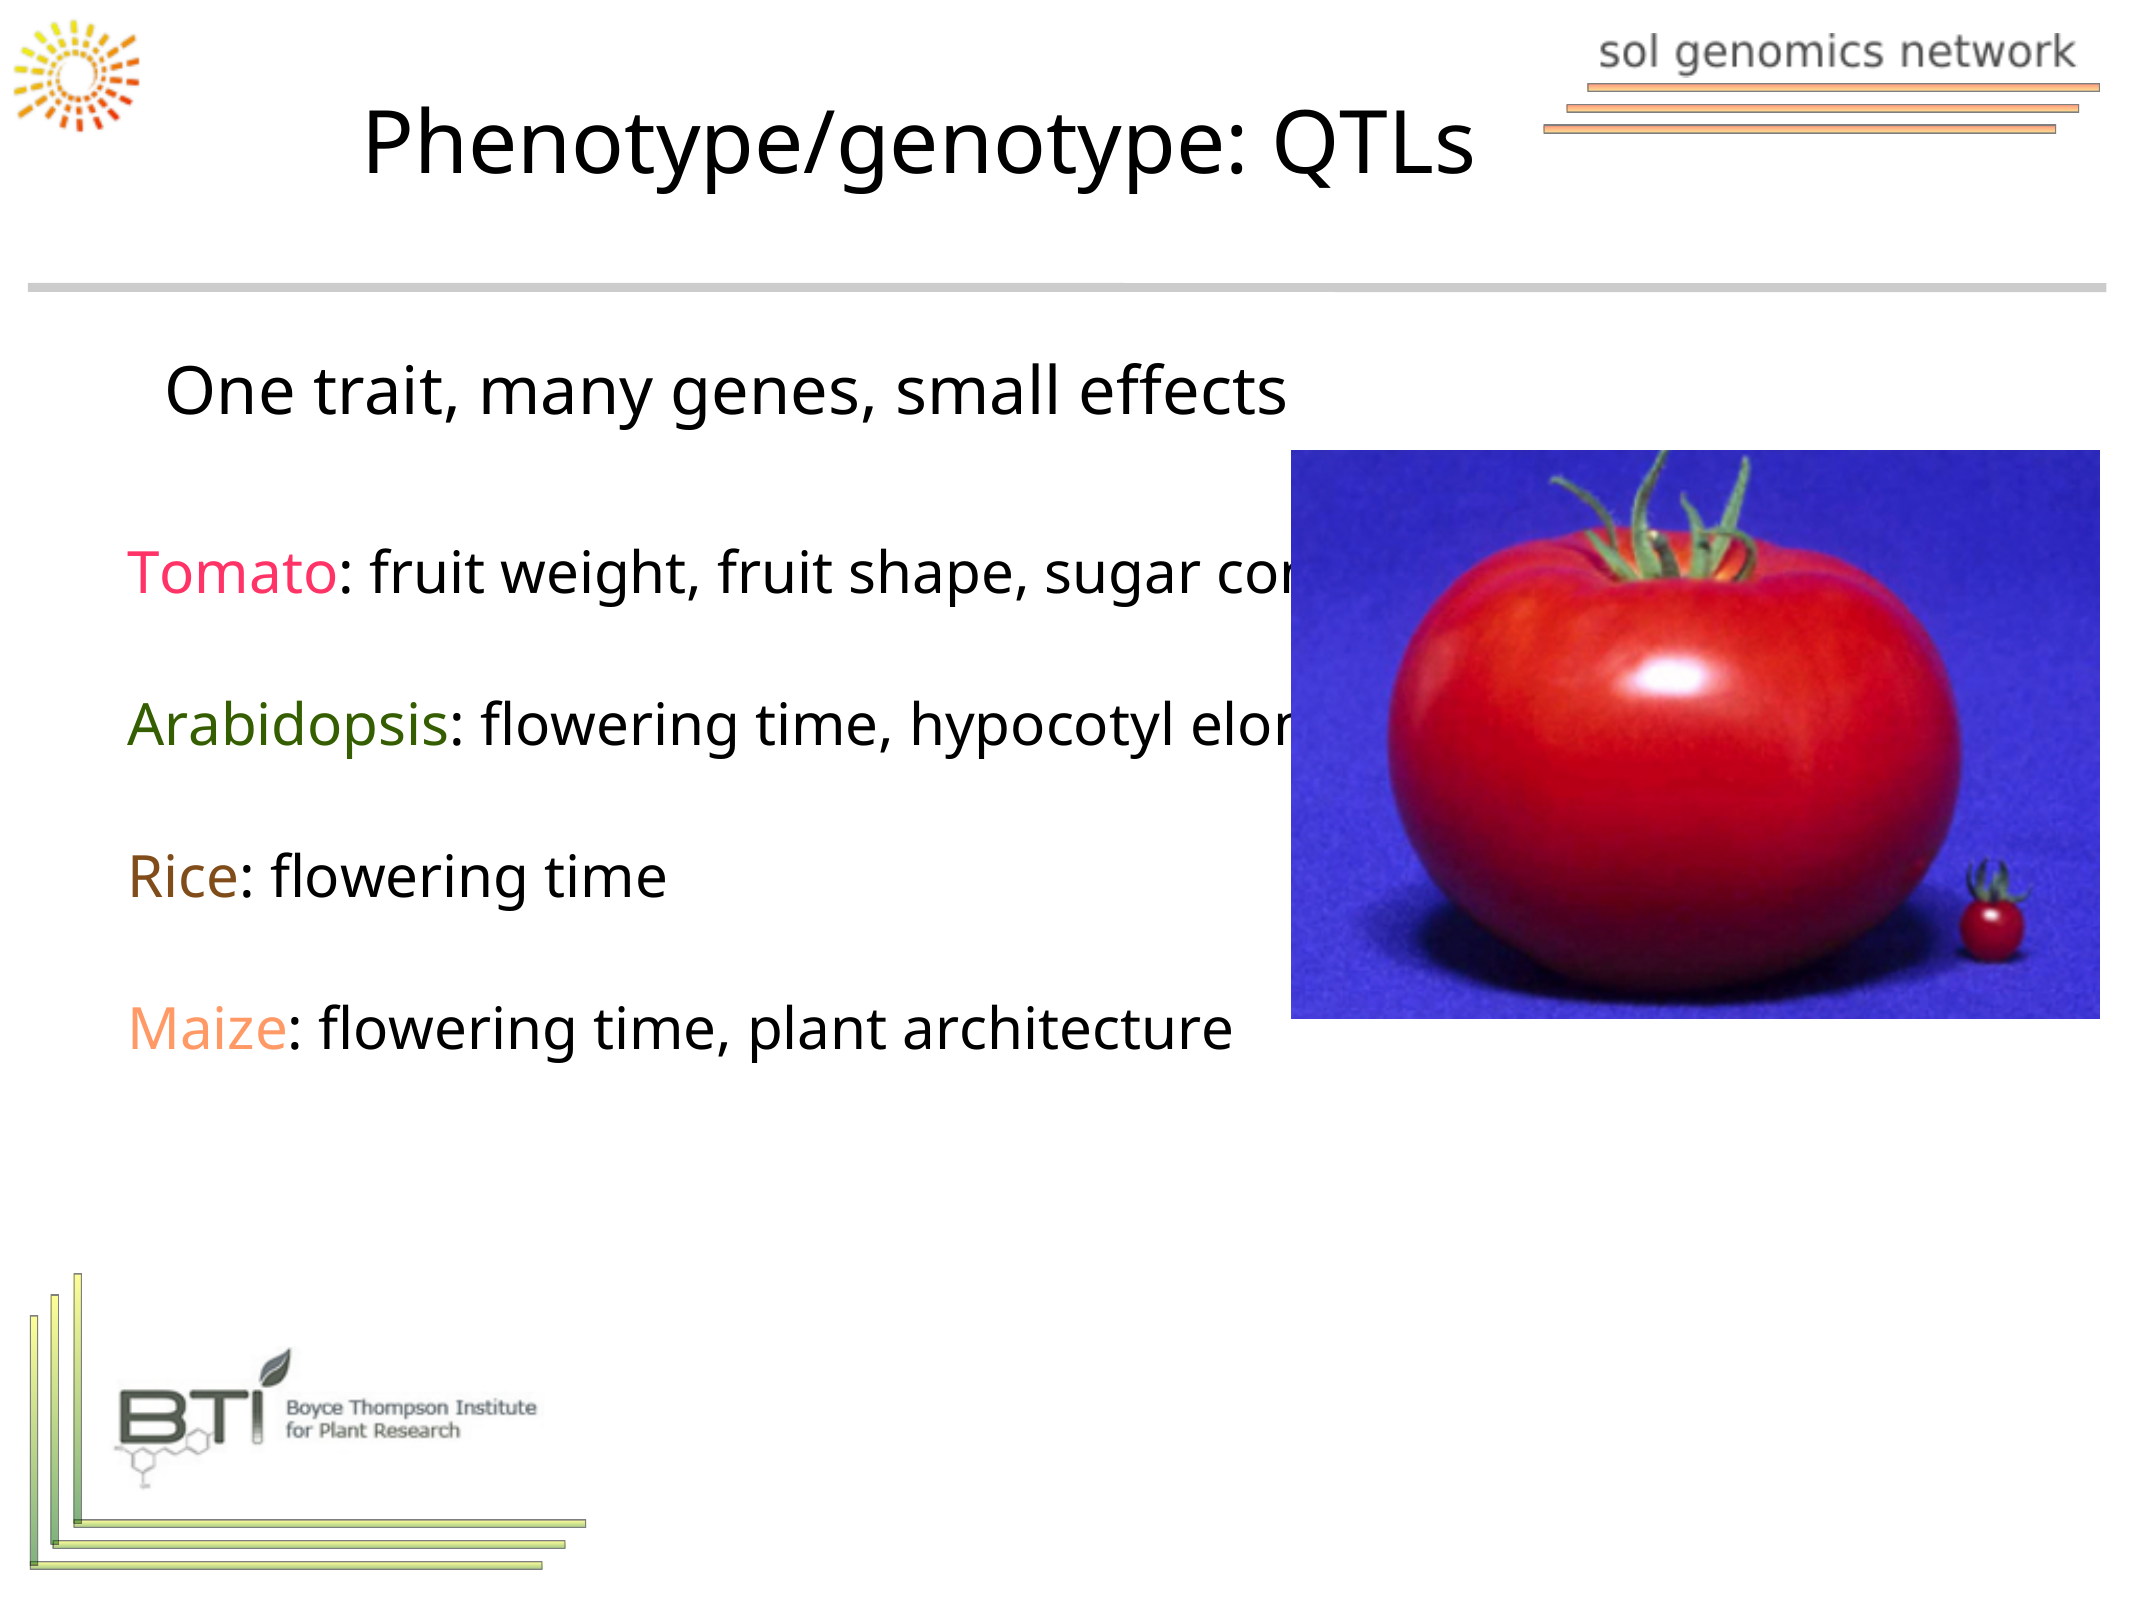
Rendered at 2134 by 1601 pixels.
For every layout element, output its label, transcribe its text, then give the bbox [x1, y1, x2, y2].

text_box [1587, 83, 2100, 92]
text_box One trait, many genes, small effects [149, 337, 1838, 430]
text_box Phenotype/genotype: QTLs [300, 75, 1538, 191]
text_box [73, 1273, 587, 1528]
picture [4, 6, 150, 151]
text_box Tomato: fruit weight, fruit shape, sugar content Arabidopsis: flowering time, hypocotyl elongation Rice: flowering time Maize: flowering time, plant architecture [112, 525, 1291, 993]
text_box [50, 1294, 566, 1549]
picture [1597, 33, 2078, 78]
picture [109, 1346, 551, 1493]
picture [1291, 450, 2100, 1019]
text_box [29, 1315, 543, 1570]
text_box [1566, 104, 2080, 113]
text_box [1543, 124, 2057, 134]
